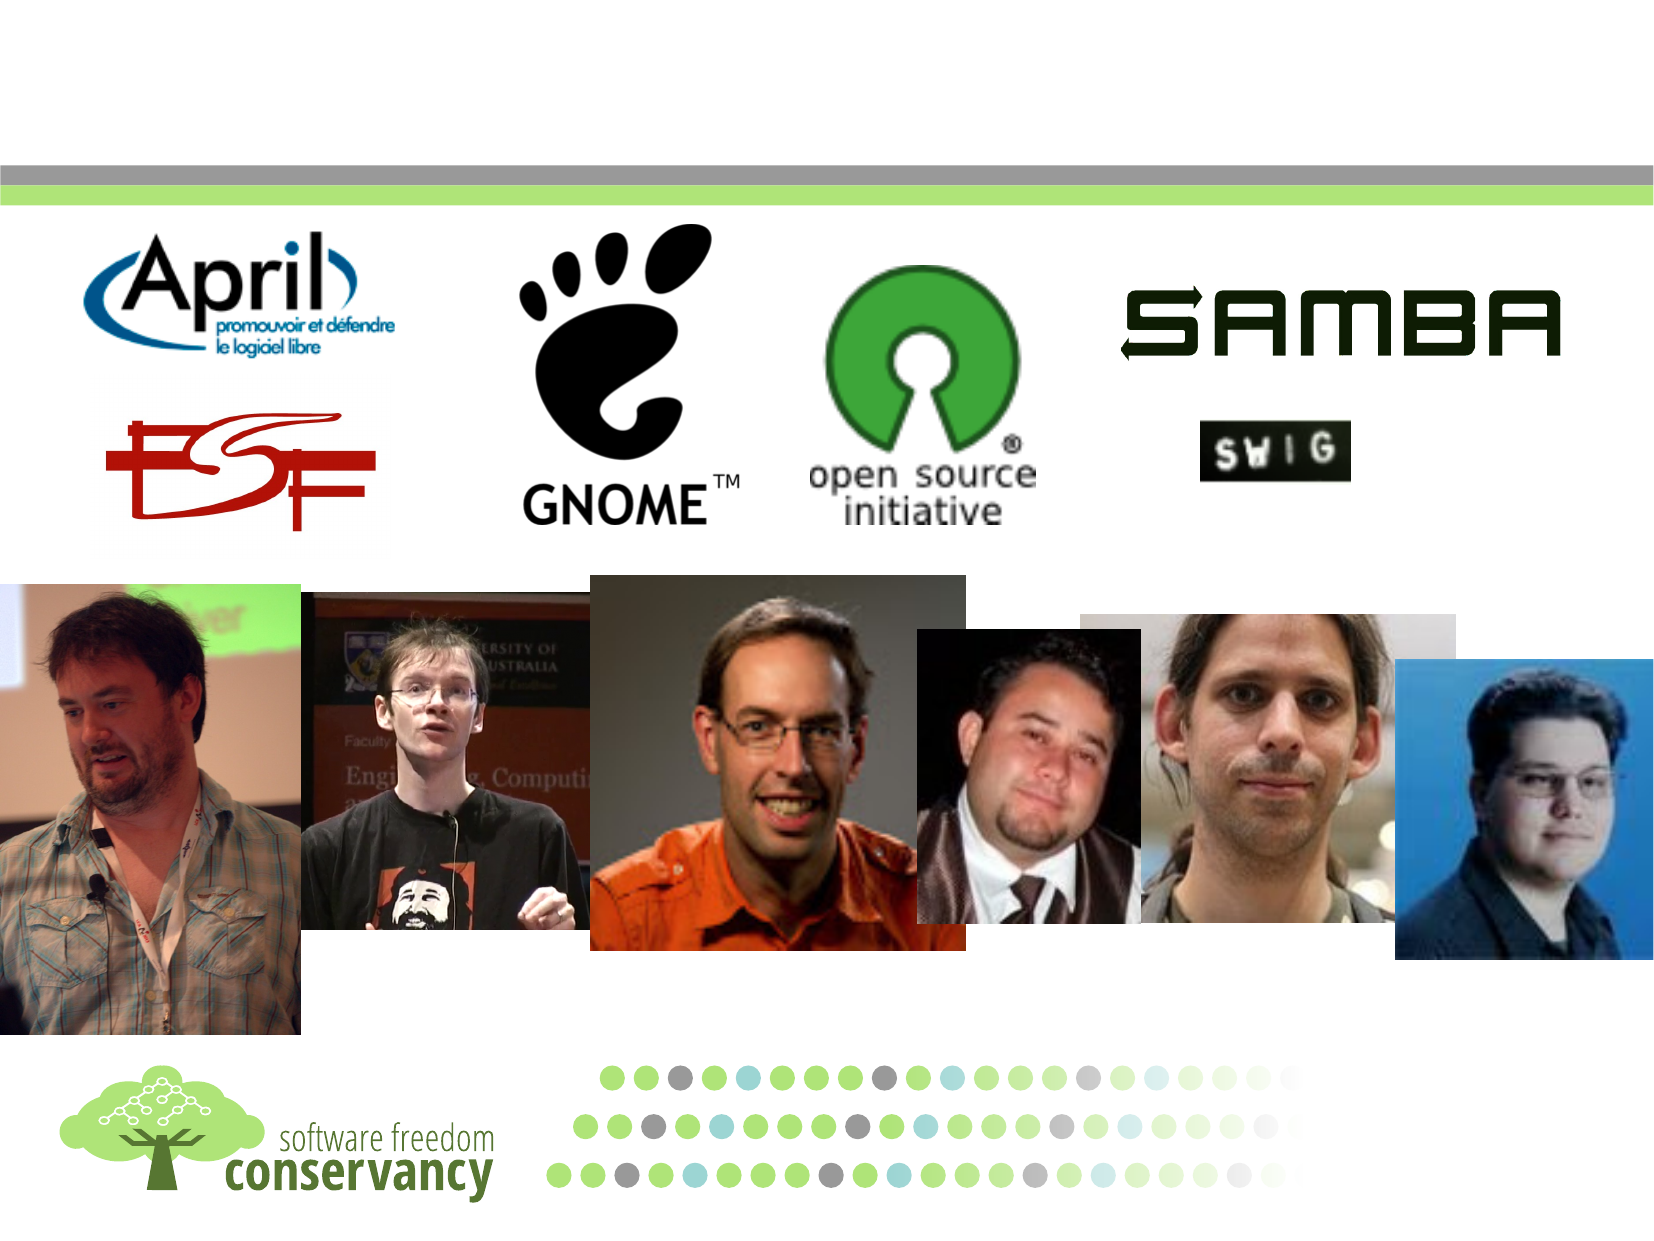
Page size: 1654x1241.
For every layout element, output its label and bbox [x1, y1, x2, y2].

picture [1121, 284, 1576, 372]
picture [0, 575, 1654, 1036]
picture [810, 265, 1036, 526]
picture [465, 224, 766, 526]
picture [76, 224, 406, 360]
picture [90, 374, 391, 559]
picture [1200, 419, 1351, 485]
